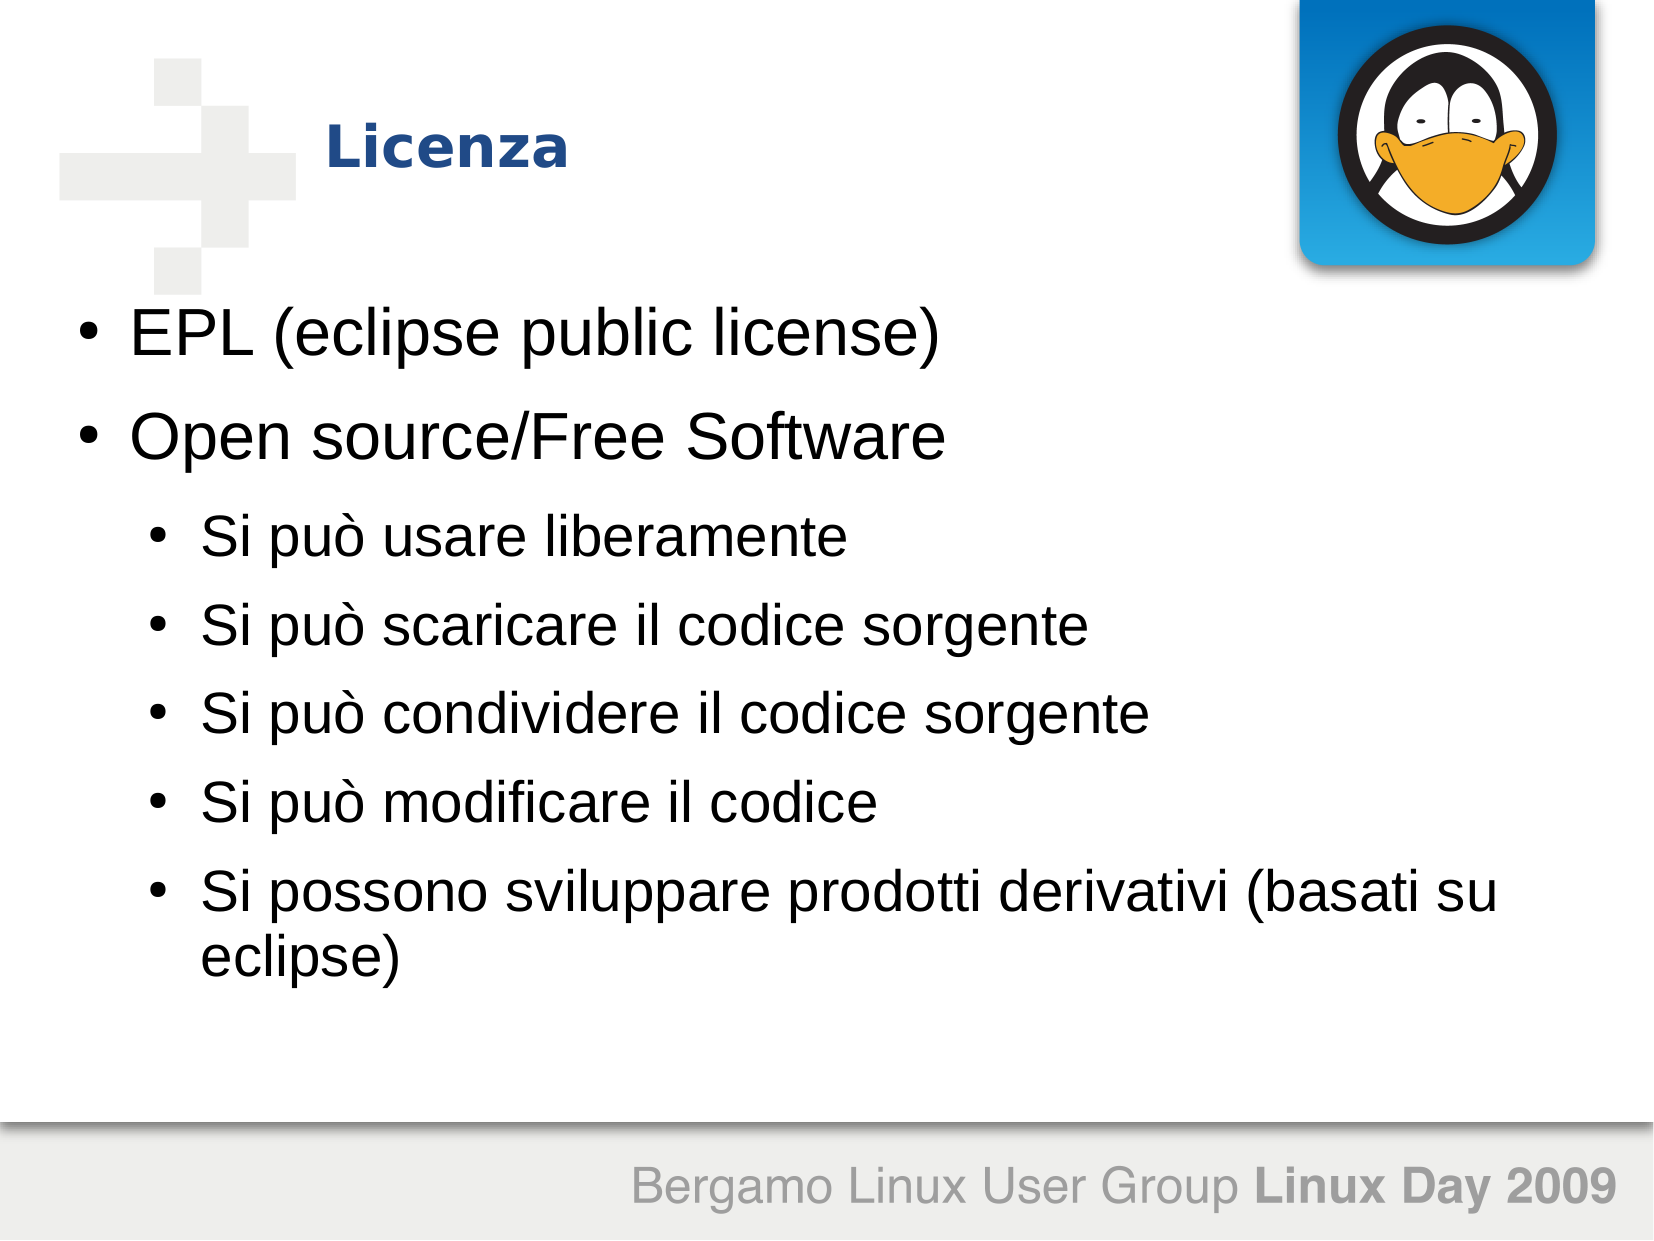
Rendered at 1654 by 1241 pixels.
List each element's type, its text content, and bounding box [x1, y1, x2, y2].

picture [0, 0, 1654, 1240]
title Licenza [324, 58, 1247, 237]
list EPL (eclipse public license) Open source/Free Software Si può usare liberamente Si può scaricare il codice sorgente Si può condividere il codice sorgente Si può modificare il codice Si possono sviluppare prodotti derivativi (basati su eclipse) [59, 295, 1595, 1093]
